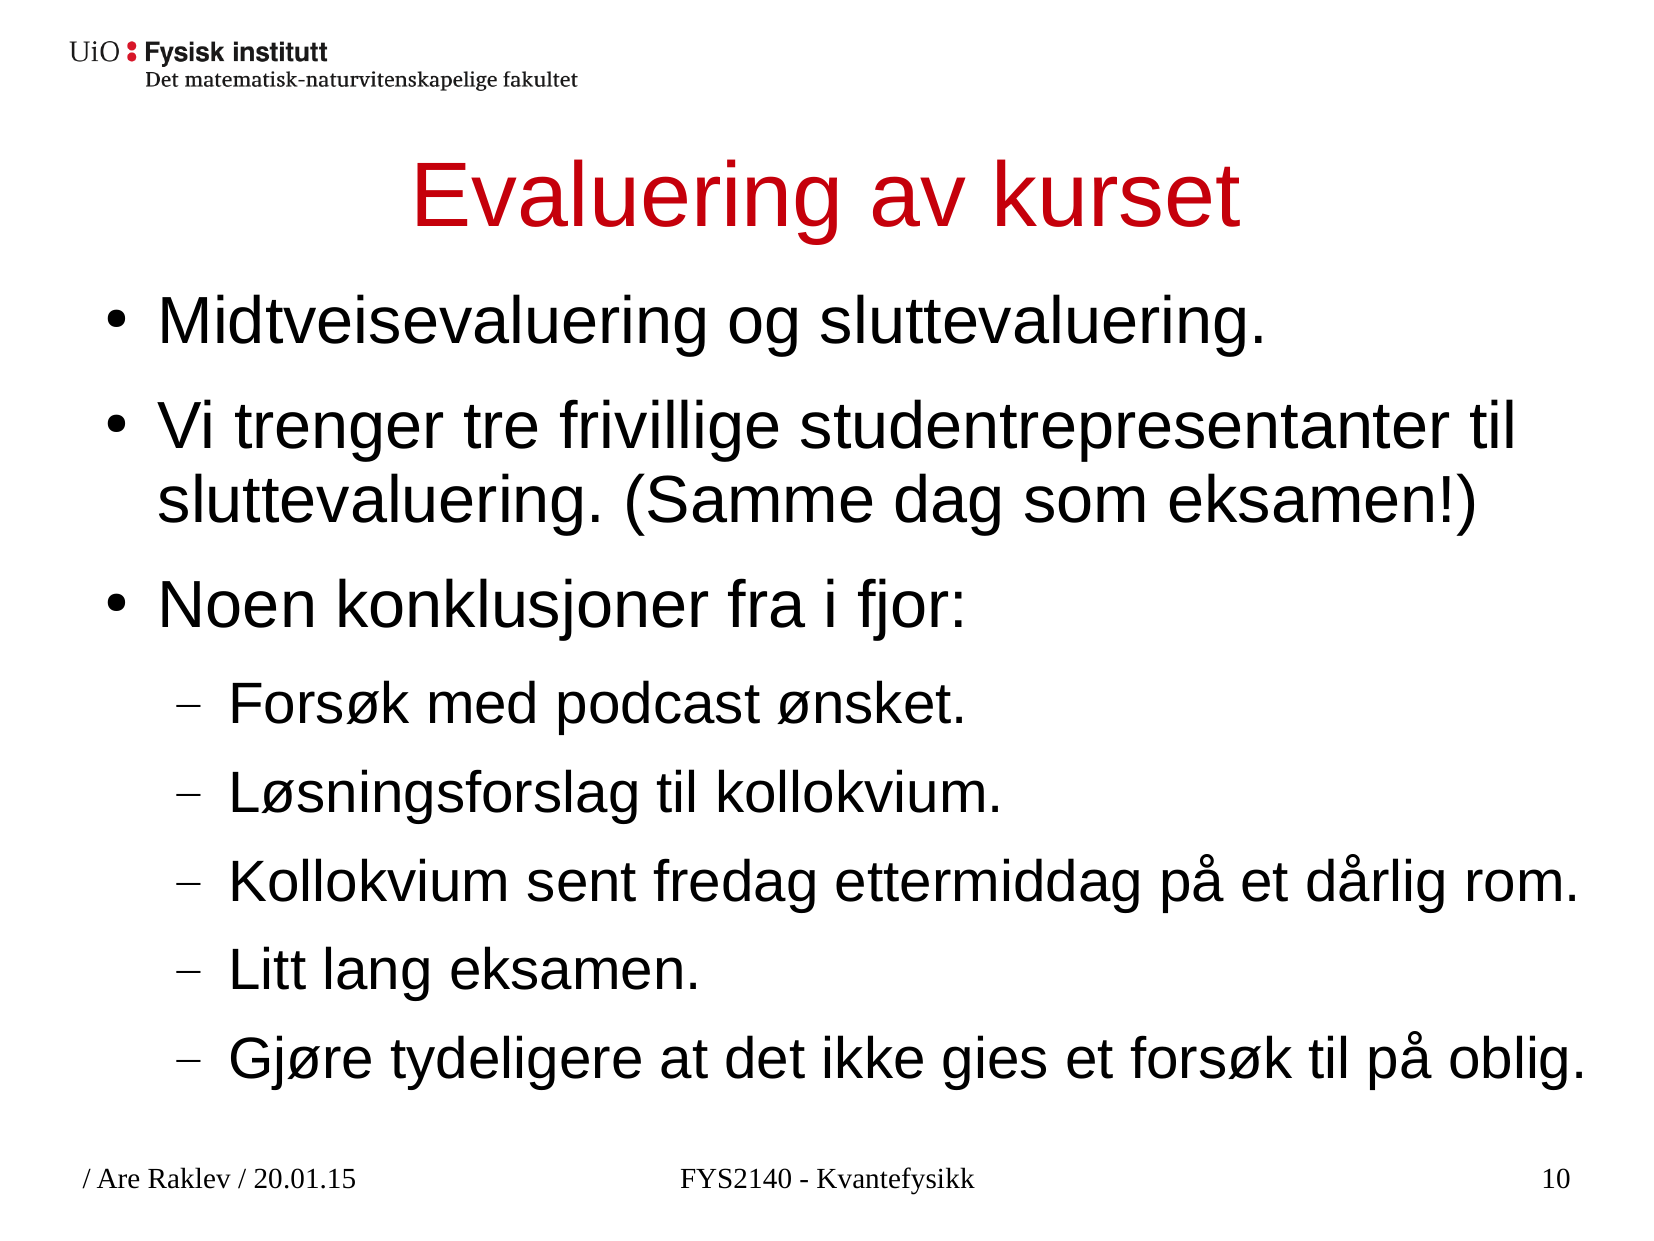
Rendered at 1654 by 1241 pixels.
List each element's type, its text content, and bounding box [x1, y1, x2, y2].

picture [68, 37, 581, 93]
list Midtveisevaluering og sluttevaluering. Vi trenger tre frivillige studentrepresentanter til sluttevaluering. (Samme dag som eksamen!) Noen konklusjoner fra i fjor: Forsøk med podcast ønsket. Løsningsforslag til kollokvium. Kollokvium sent fredag ettermiddag på et dårlig rom. Litt lang eksamen. Gjøre tydeligere at det ikke gies et forsøk til på oblig. [86, 283, 1613, 1090]
title Evaluering av kurset [82, 90, 1571, 298]
